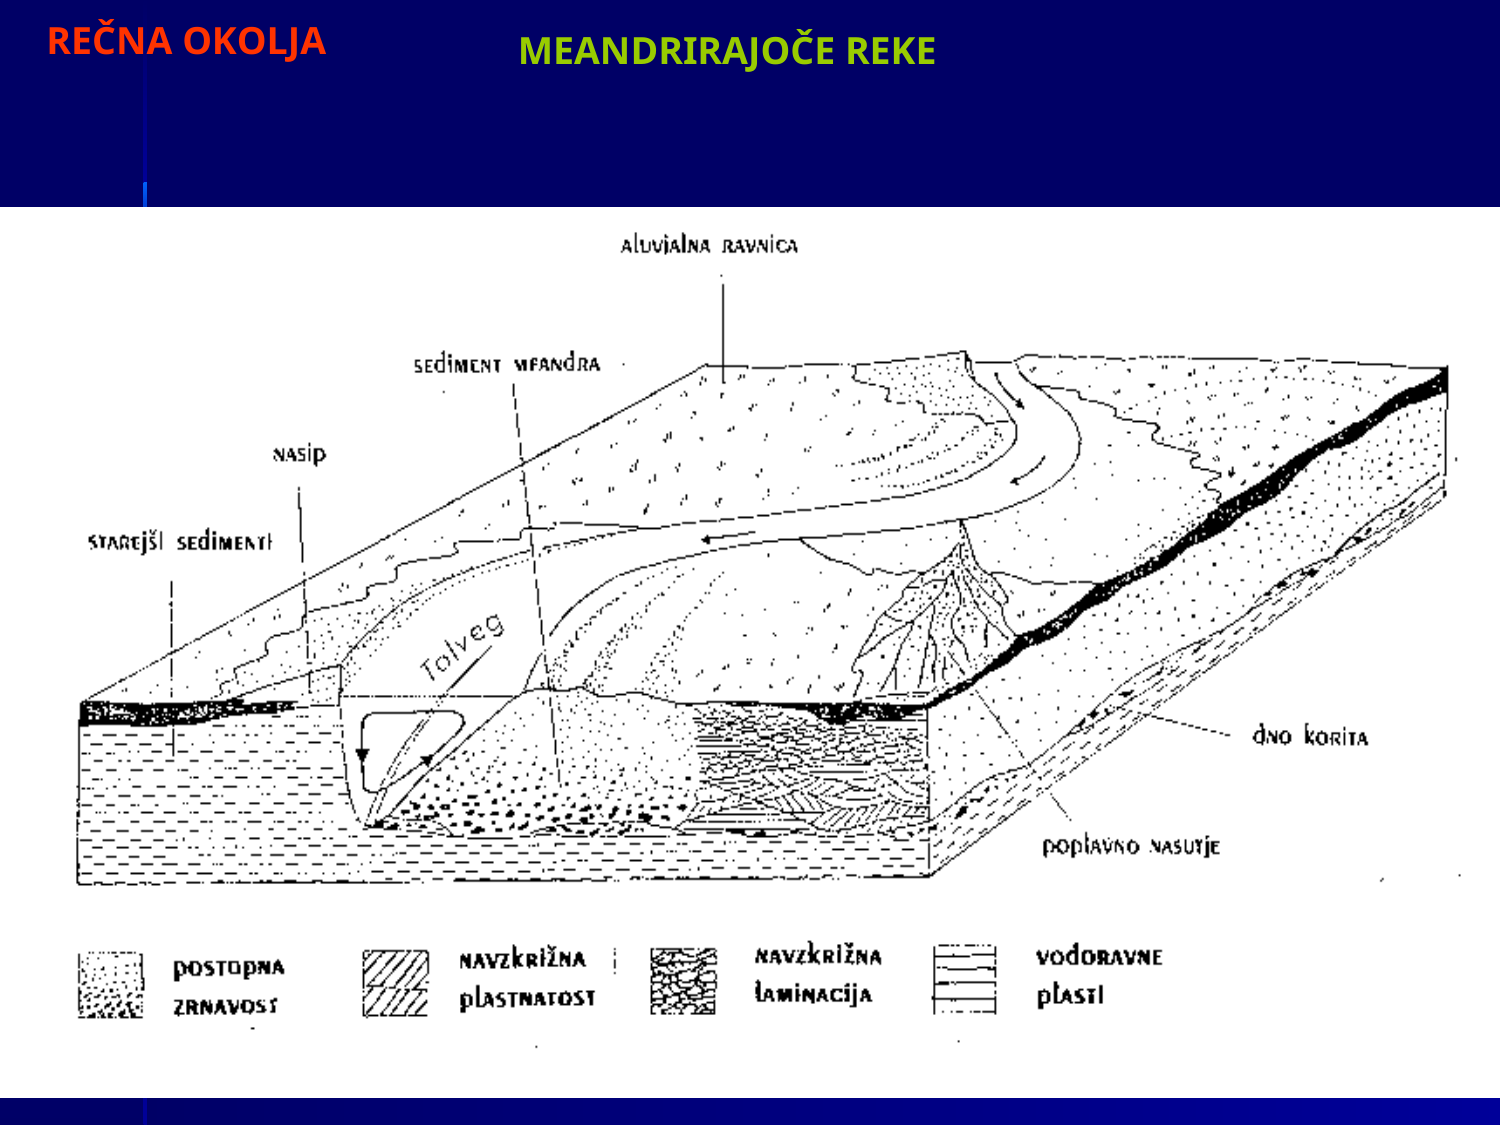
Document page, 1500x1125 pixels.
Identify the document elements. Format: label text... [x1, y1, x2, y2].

text_box REČNA OKOLJA [31, 9, 342, 71]
picture [0, 207, 1500, 1098]
text_box MEANDRIRAJOČE REKE [503, 18, 953, 80]
